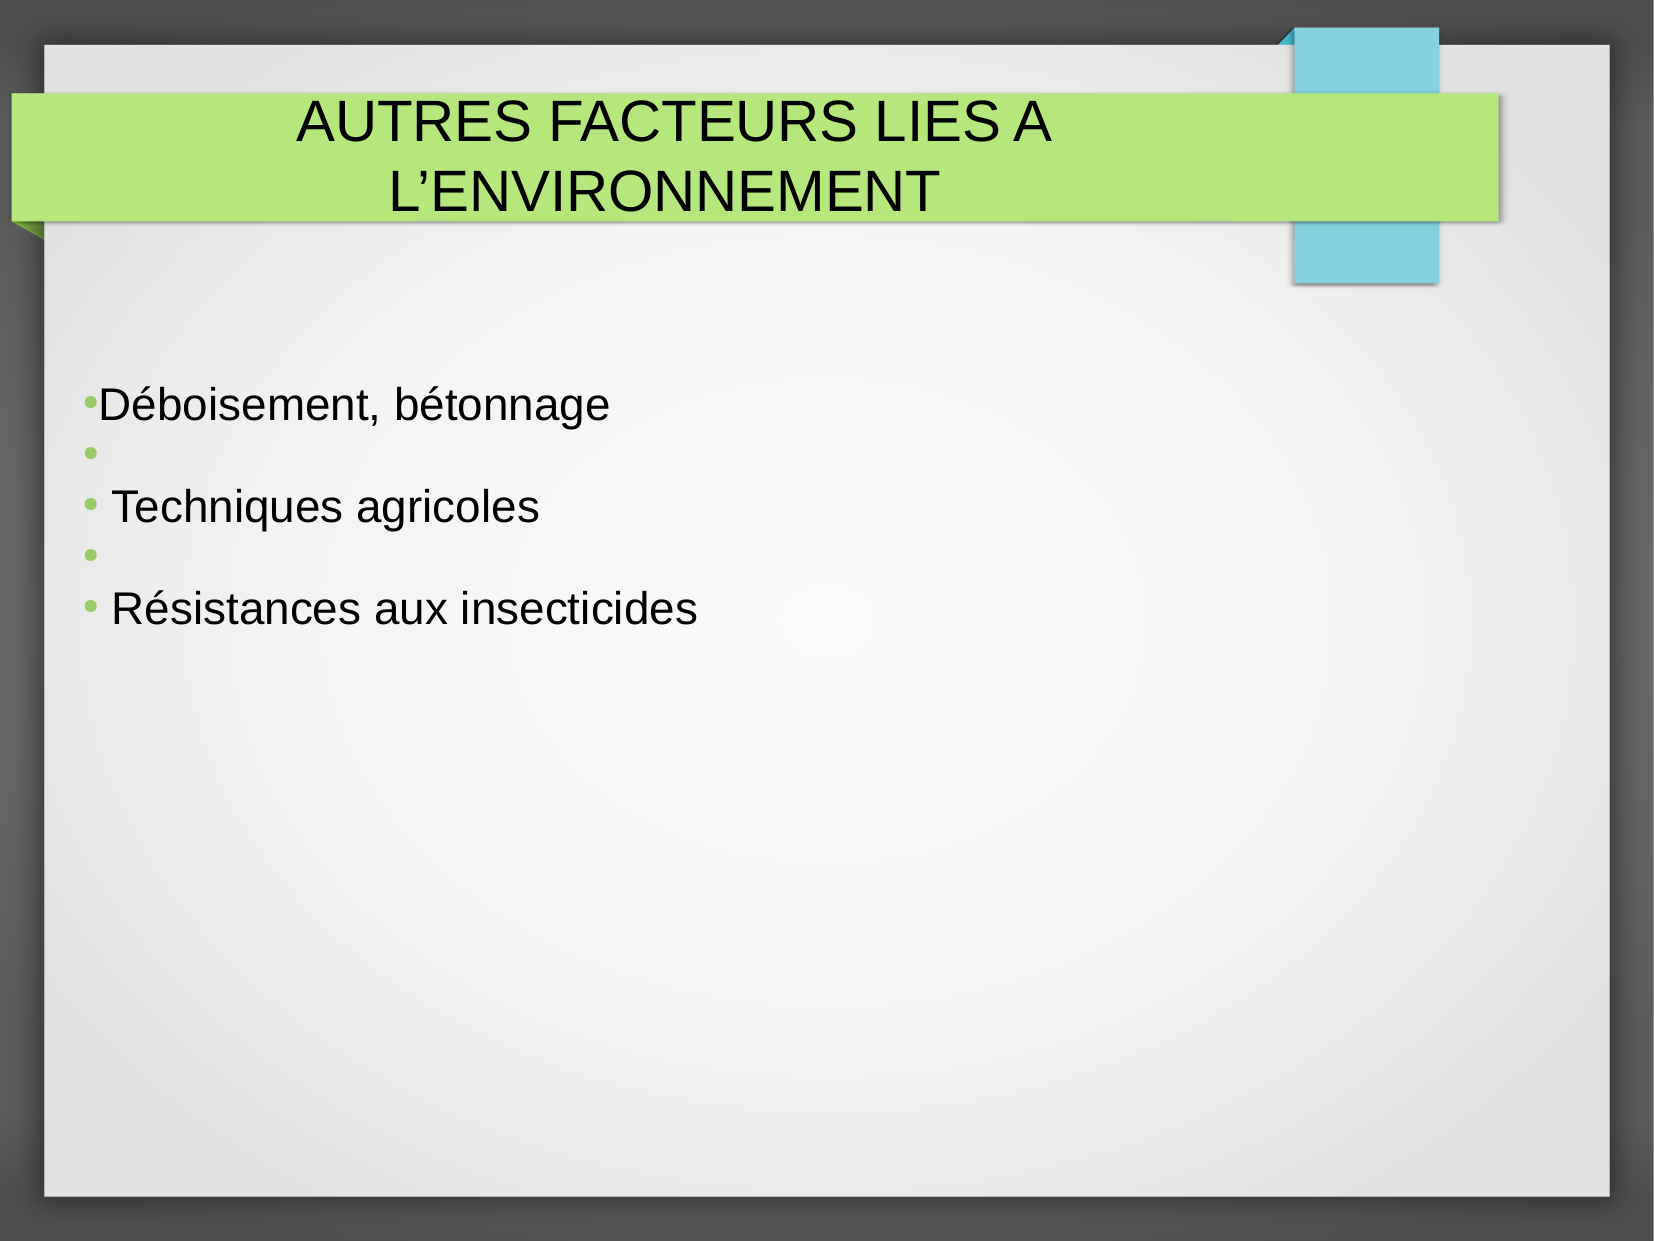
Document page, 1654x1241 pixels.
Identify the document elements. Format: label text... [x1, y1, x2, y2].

title AUTRES FACTEURS LIES A L’ENVIRONNEMENT [82, 83, 1264, 224]
list Déboisement, bétonnage Techniques agricoles Résistances aux insecticides [82, 295, 1571, 1015]
